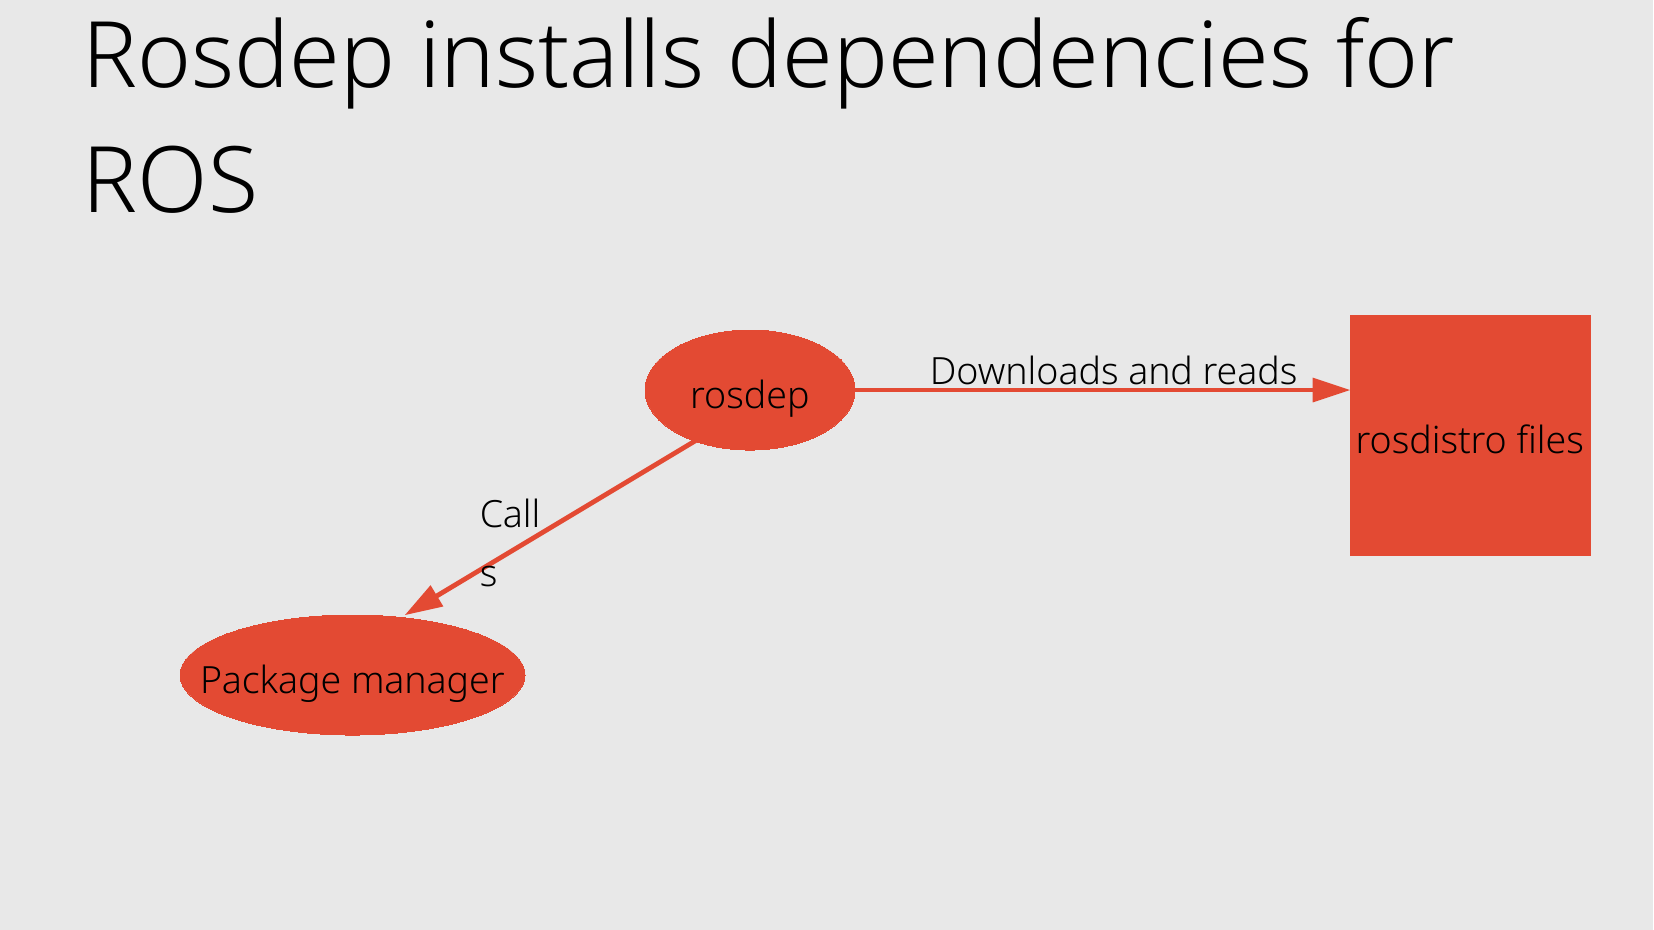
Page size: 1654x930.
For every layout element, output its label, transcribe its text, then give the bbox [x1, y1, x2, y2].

text_box Calls [465, 472, 571, 541]
title Rosdep installs dependencies for ROS [82, 37, 1571, 193]
text_box rosdep [645, 330, 856, 451]
text_box Downloads and reads [915, 330, 1254, 398]
text_box rosdistro files [1350, 315, 1591, 556]
text_box Package manager [180, 615, 526, 736]
